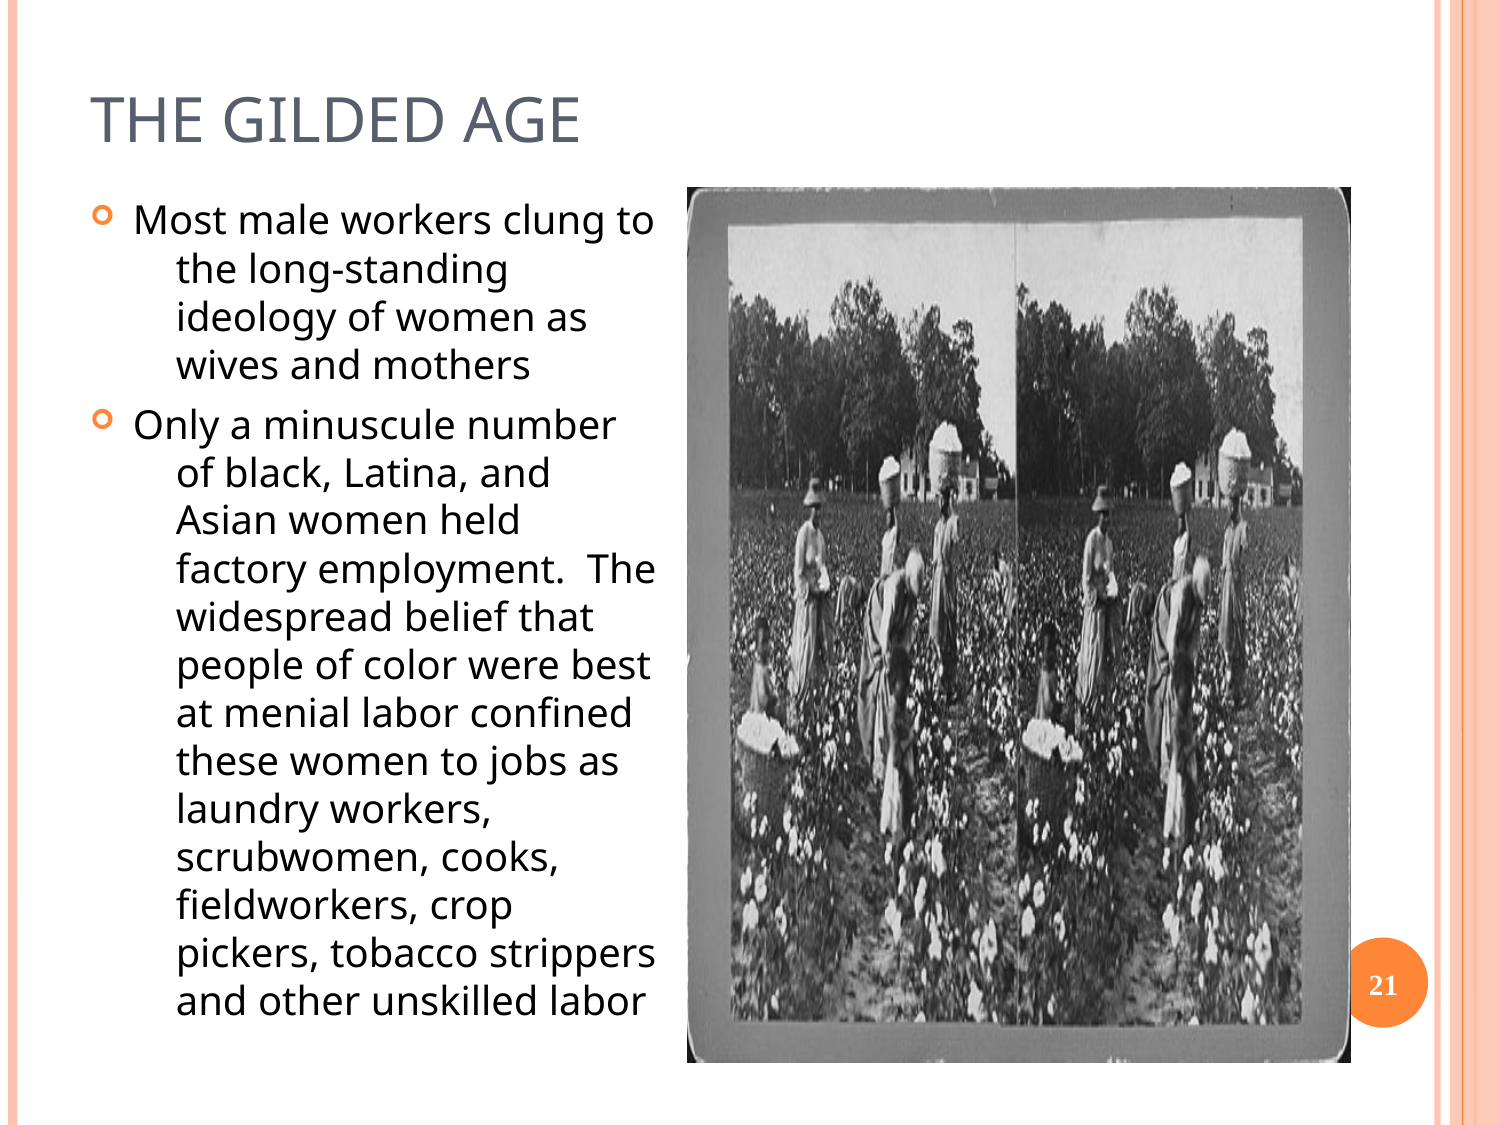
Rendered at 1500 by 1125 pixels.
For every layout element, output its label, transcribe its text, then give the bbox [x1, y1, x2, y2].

picture [687, 187, 1351, 1063]
text_box [1333, 940, 1434, 1027]
title The Gilded Age [75, 45, 1300, 163]
list Most male workers clung to the long-standing ideology of women as wives and mothers Only a minuscule number of black, Latina, and Asian women held factory employment. The widespread belief that people of color were best at menial labor confined these women to jobs as laundry workers, scrubwomen, cooks, fieldworkers, crop pickers, tobacco strippers and other unskilled labor [75, 187, 676, 1075]
